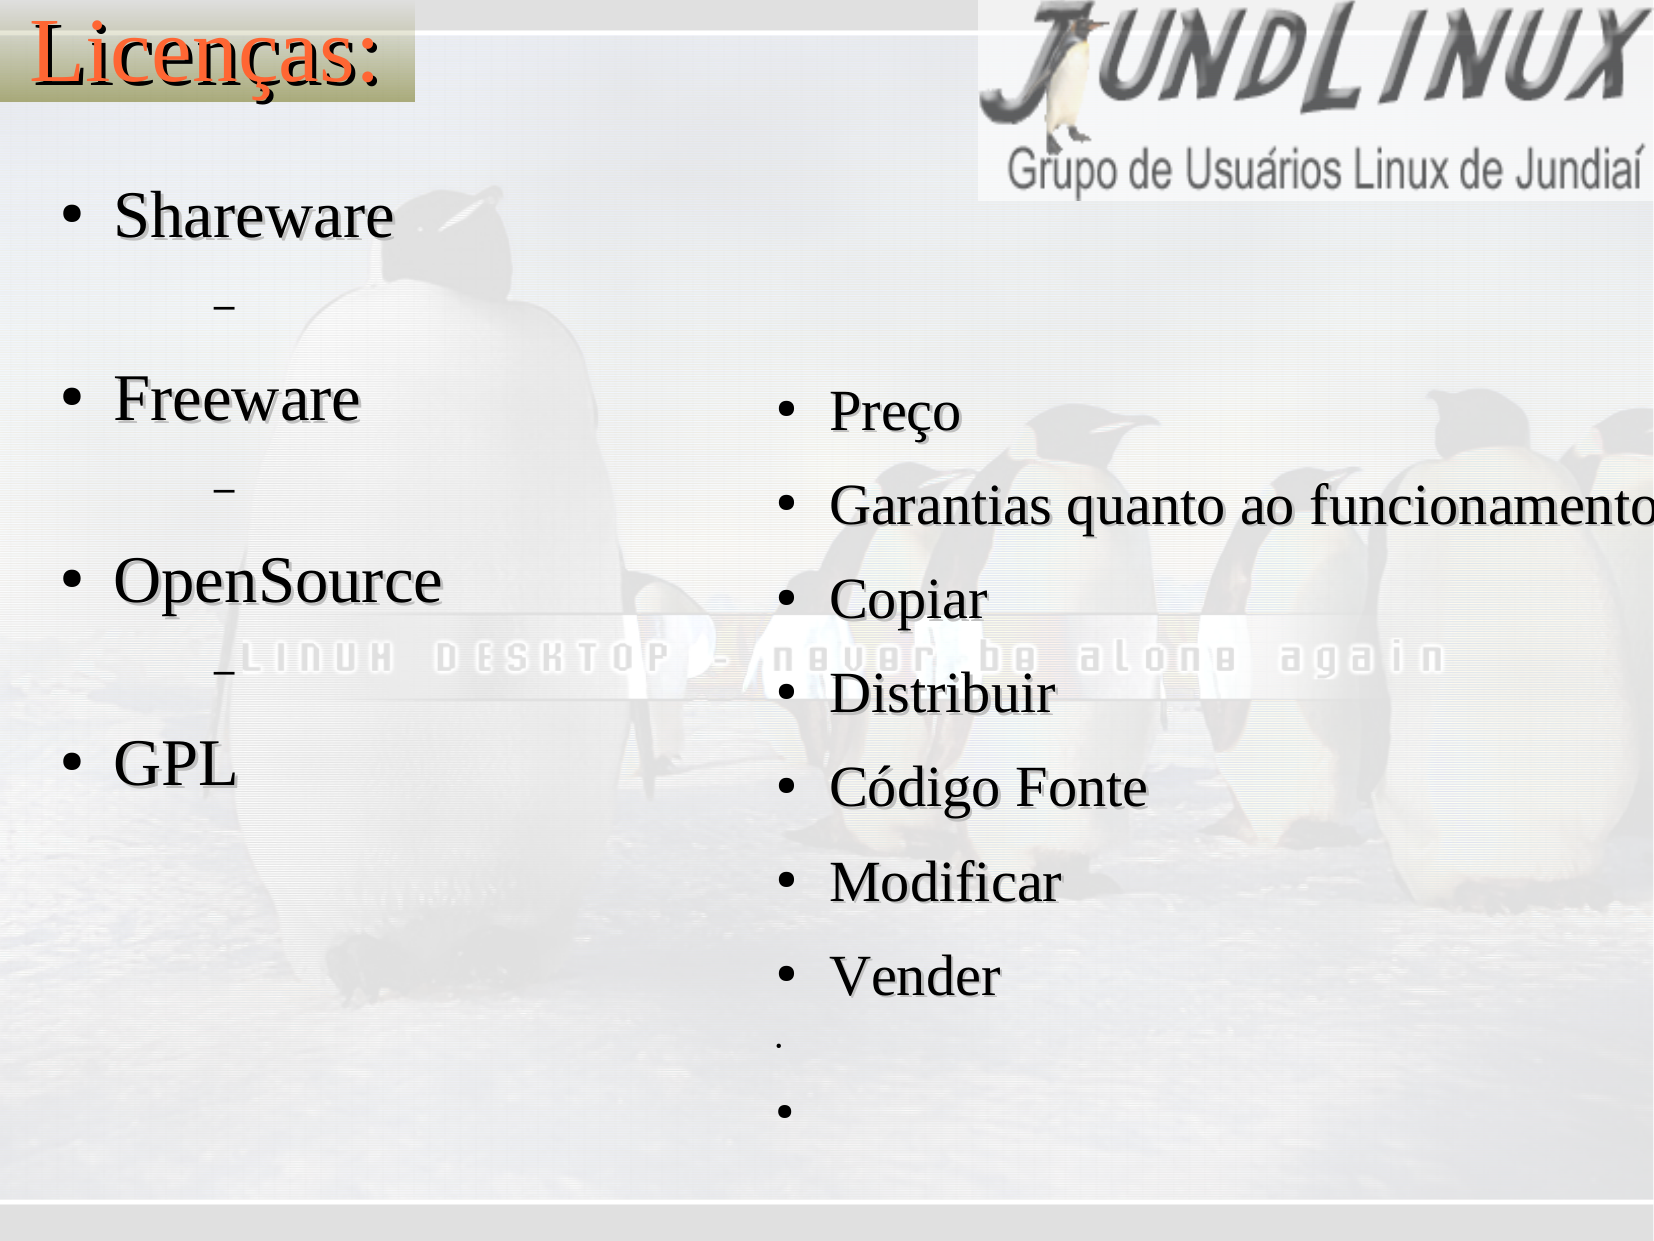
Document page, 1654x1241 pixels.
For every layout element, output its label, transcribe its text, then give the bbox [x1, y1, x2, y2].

picture [0, 0, 1654, 1241]
list Preço Garantias quanto ao funcionamento Copiar Distribuir Código Fonte Modificar Vender [740, 378, 1654, 1150]
list Shareware Freeware OpenSource GPL [24, 178, 653, 978]
text_box Licenças: [0, 0, 415, 102]
